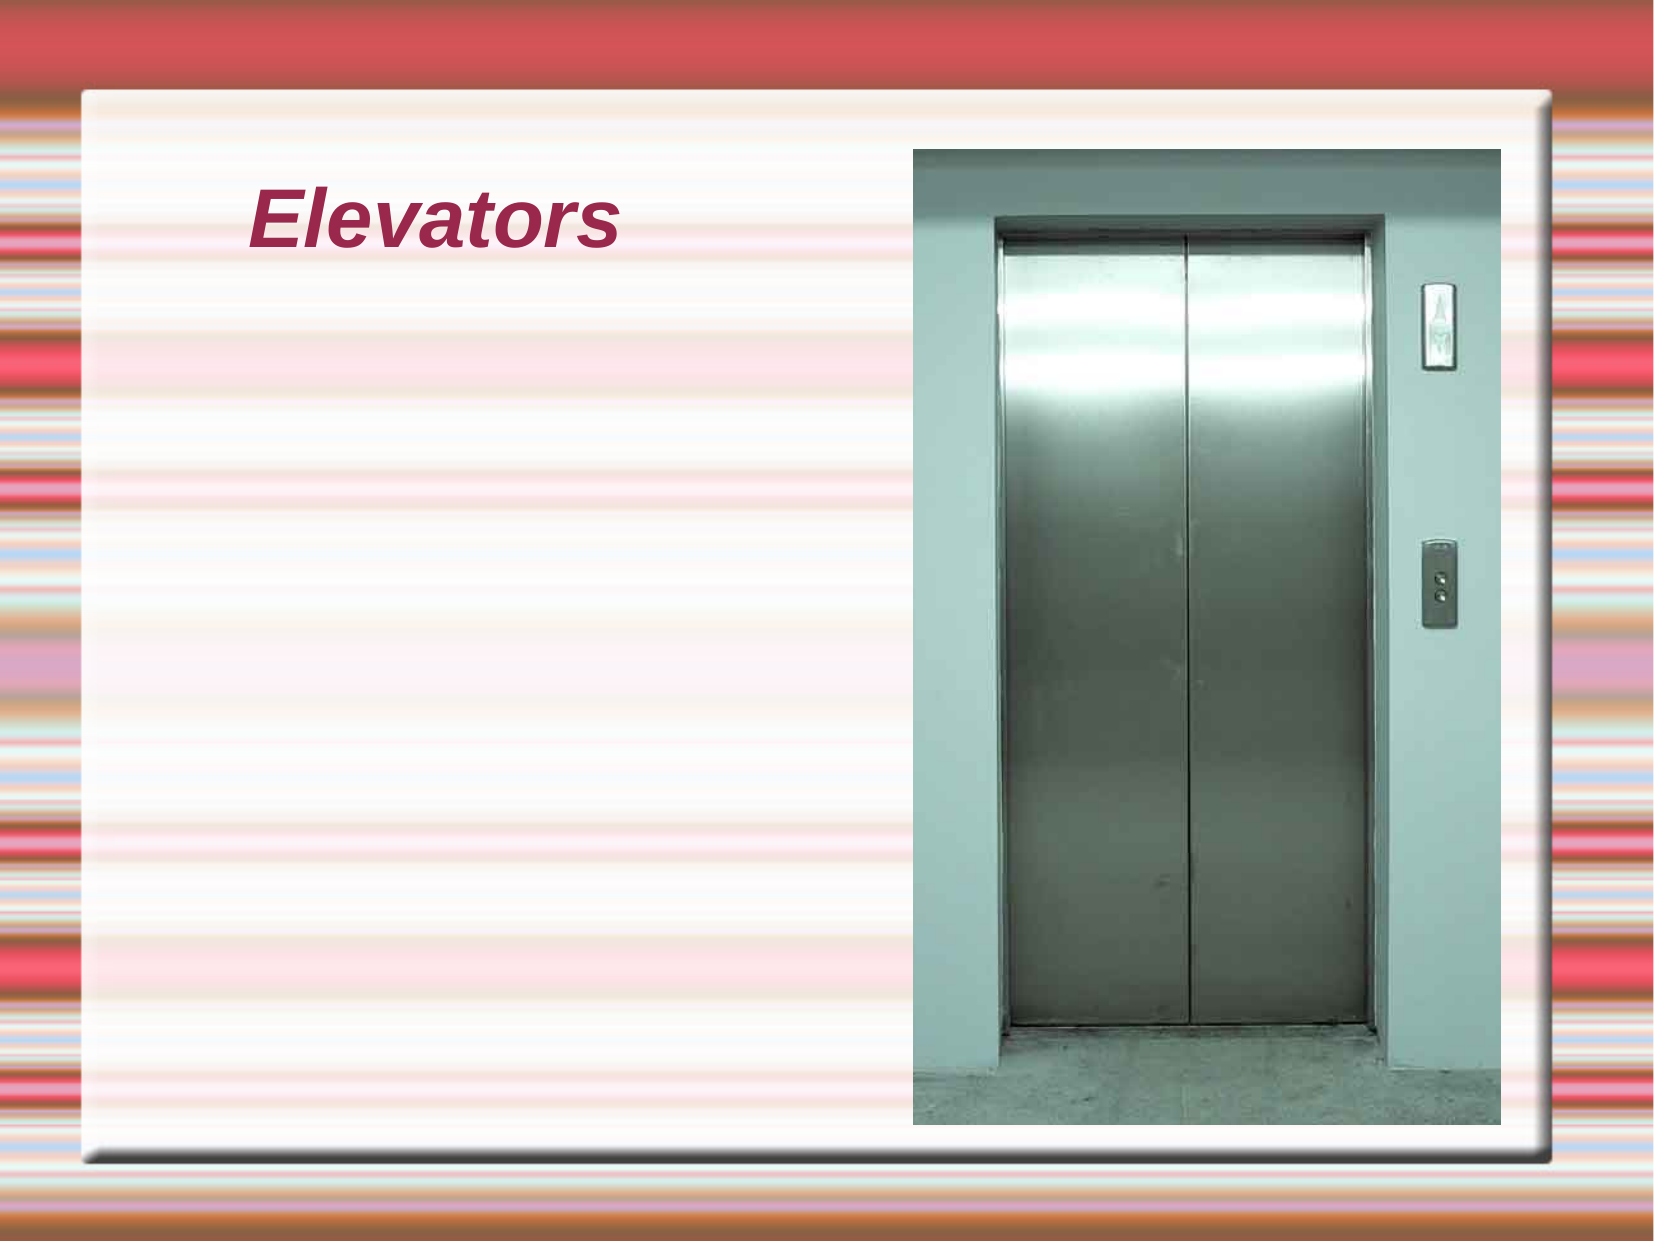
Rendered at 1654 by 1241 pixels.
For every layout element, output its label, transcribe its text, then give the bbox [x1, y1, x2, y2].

picture [0, 0, 1654, 1241]
title Elevators [121, 114, 751, 322]
